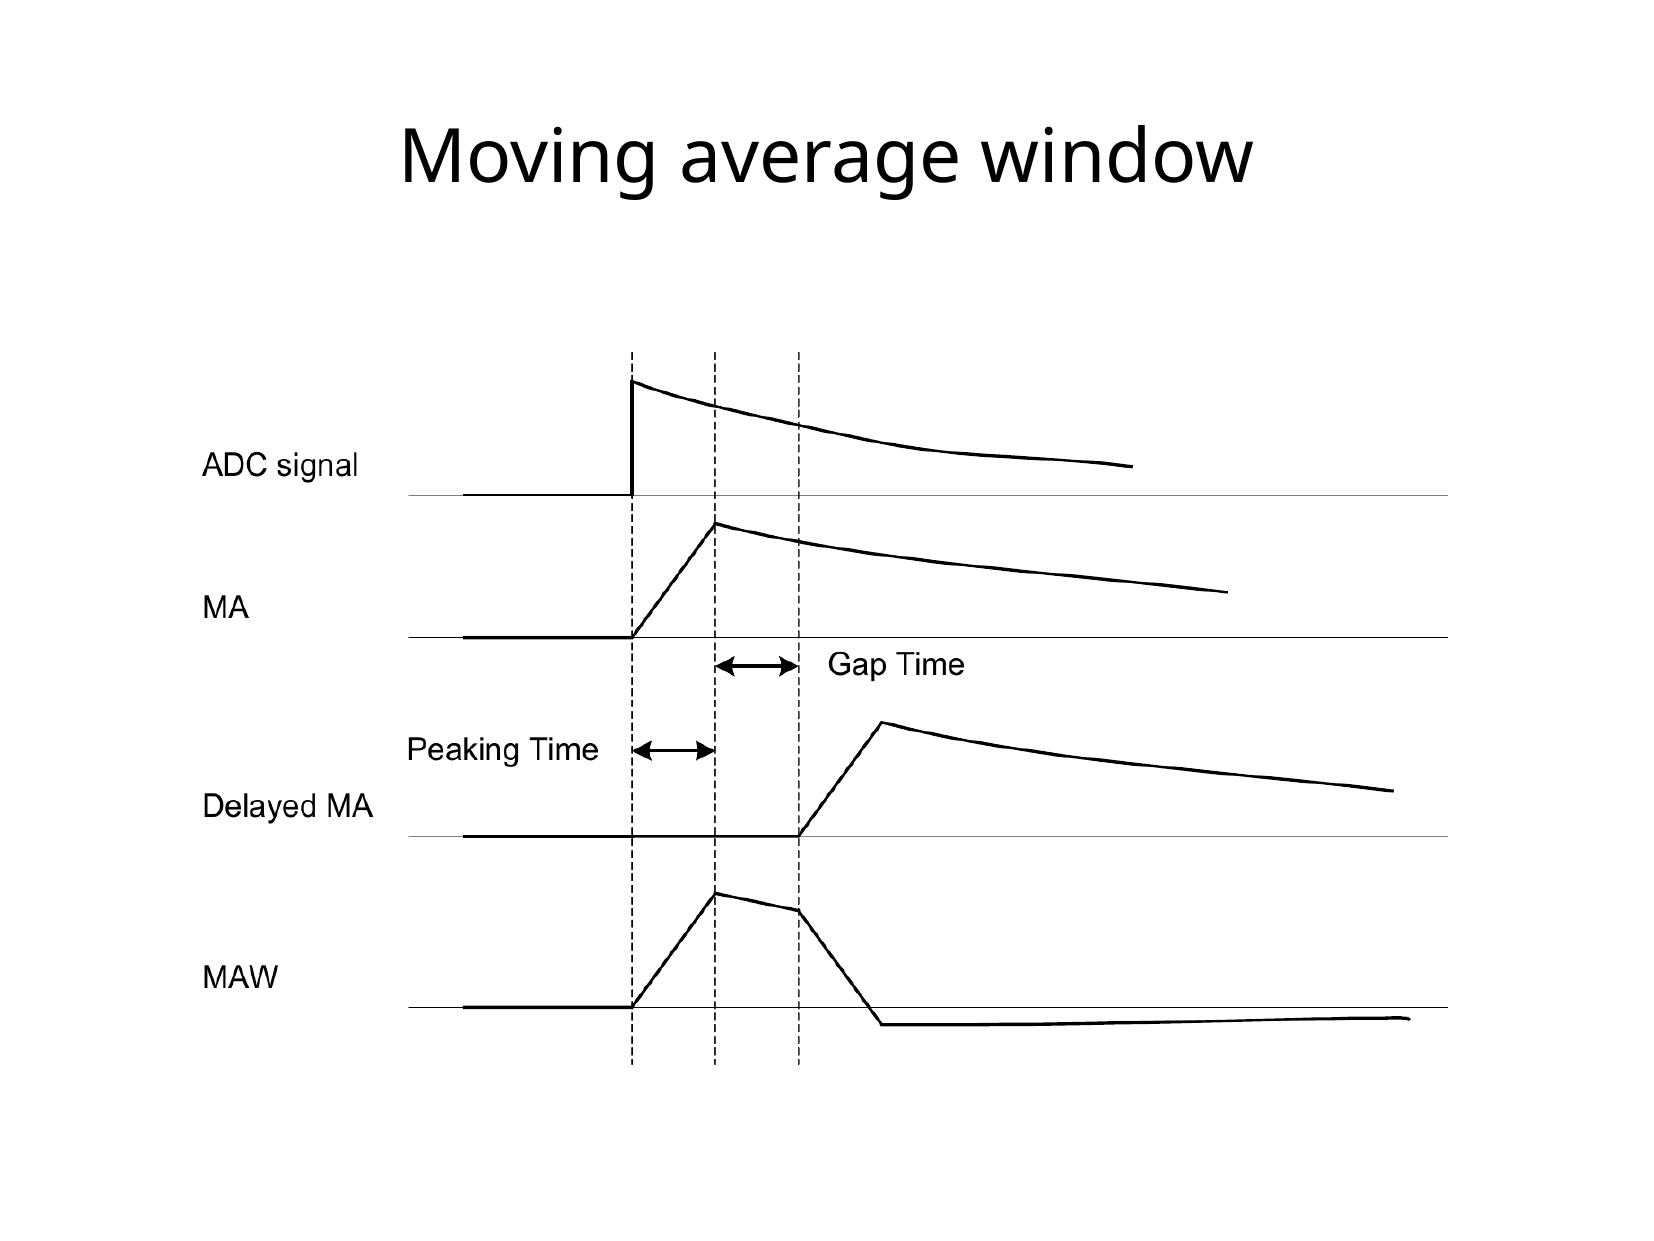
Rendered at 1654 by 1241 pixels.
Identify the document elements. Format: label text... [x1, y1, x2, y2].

picture [155, 320, 1499, 1099]
title Moving average window [82, 49, 1571, 257]
